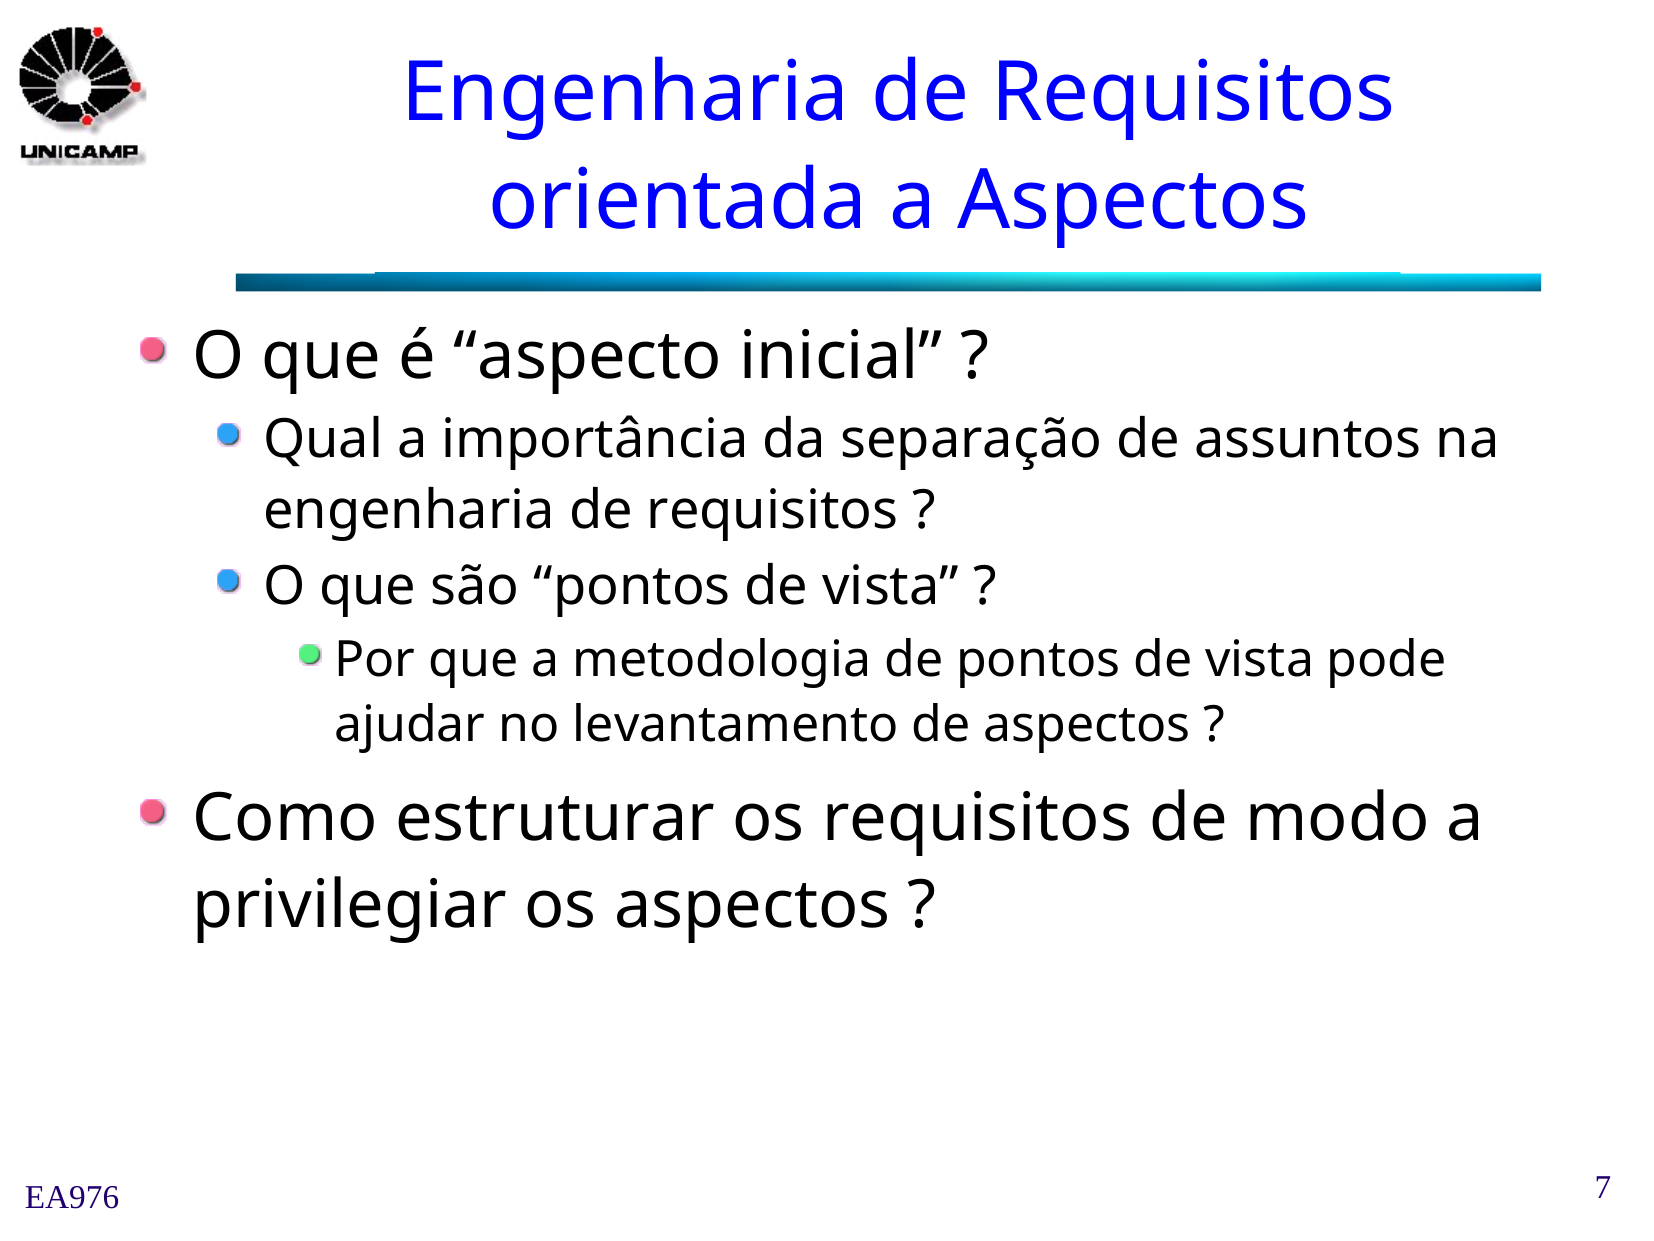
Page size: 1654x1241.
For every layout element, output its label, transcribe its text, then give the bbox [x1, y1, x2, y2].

picture [125, 272, 1654, 295]
title Engenharia de Requisitos orientada a Aspectos [264, 21, 1534, 250]
list O que é “aspecto inicial” ? Qual a importância da separação de assuntos na engenharia de requisitos ? O que são “pontos de vista” ? Por que a metodologia de pontos de vista pode ajudar no levantamento de aspectos ? Como estruturar os requisitos de modo a privilegiar os aspectos ? [121, 309, 1534, 1182]
